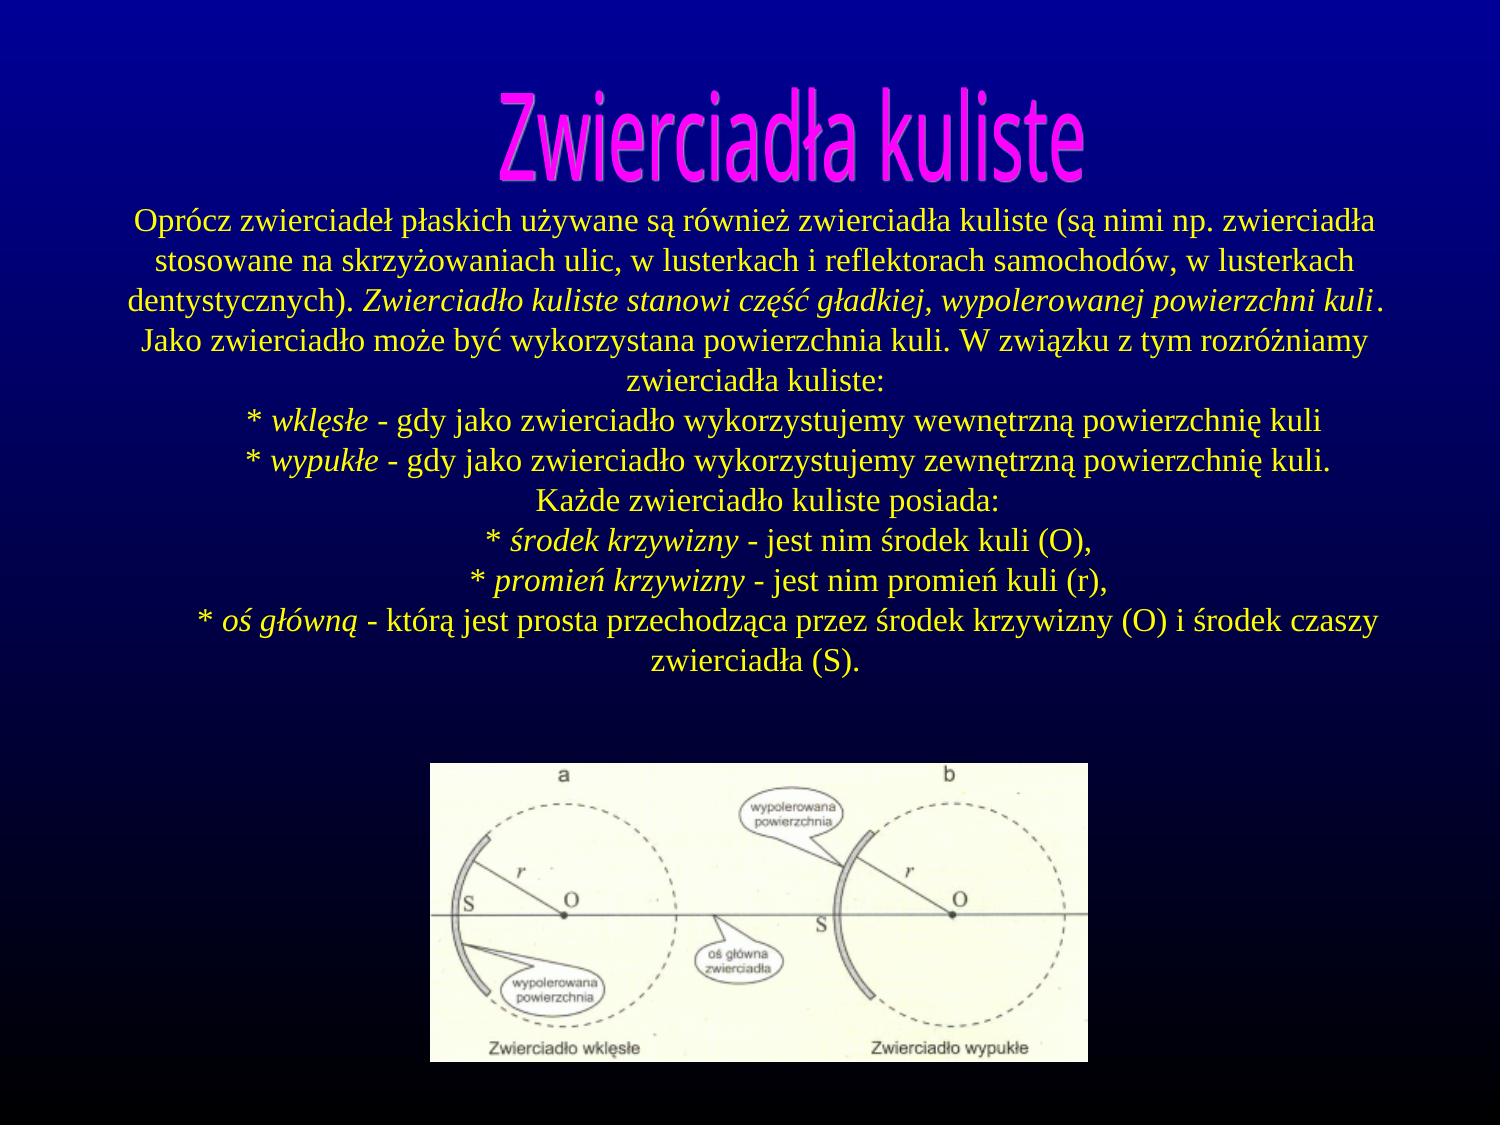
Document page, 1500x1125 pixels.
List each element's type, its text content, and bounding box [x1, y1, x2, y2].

text_box Zwierciadła kuliste [611, 113, 643, 182]
text_box Zwierciadła kuliste [824, 113, 854, 182]
text_box Oprócz zwierciadeł płaskich używane są również zwierciadła kuliste (są nimi np. zwierciadła stosowane na skrzyżowaniach ulic, w lusterkach i reflektorach samochodów, w lusterkach dentystycznych). Zwierciadło kuliste stanowi część gładkiej, wypolerowanej powierzchni kuli. Jako zwierciadło może być wykorzystana powierzchnia kuli. W związku z tym rozróżniamy zwierciadła kuliste: * wklęsłe - gdy jako zwierciadło wykorzystujemy wewnętrzną powierzchnię kuli * wypukłe - gdy jako zwierciadło wykorzystujemy zewnętrzną powierzchnię kuli. Każde zwierciadło kuliste posiada: * środek krzywizny - jest nim środek kuli (O), * promień krzywizny - jest nim promień kuli (r), * oś główną - którą jest prosta przechodząca przez środek krzywizny (O) i środek czaszy zwierciadła (S). [82, 190, 1430, 1021]
text_box Zwierciadła kuliste [961, 87, 968, 180]
text_box Zwierciadła kuliste [711, 114, 718, 180]
text_box Zwierciadła kuliste [499, 93, 534, 180]
text_box Zwierciadła kuliste [1024, 99, 1047, 182]
text_box Zwierciadła kuliste [918, 114, 950, 182]
text_box Zwierciadła kuliste [651, 113, 674, 180]
text_box Zwierciadła kuliste [676, 113, 704, 182]
text_box Zwierciadła kuliste [994, 113, 1021, 182]
text_box Zwierciadła kuliste [882, 87, 913, 180]
text_box Zwierciadła kuliste [595, 114, 602, 180]
text_box Zwierciadła kuliste [1051, 113, 1083, 182]
text_box Zwierciadła kuliste [765, 87, 798, 182]
picture [430, 763, 1088, 1062]
text_box Zwierciadła kuliste [537, 114, 590, 180]
text_box Zwierciadła kuliste [978, 114, 985, 180]
text_box Zwierciadła kuliste [726, 113, 756, 182]
text_box Zwierciadła kuliste [802, 87, 822, 180]
